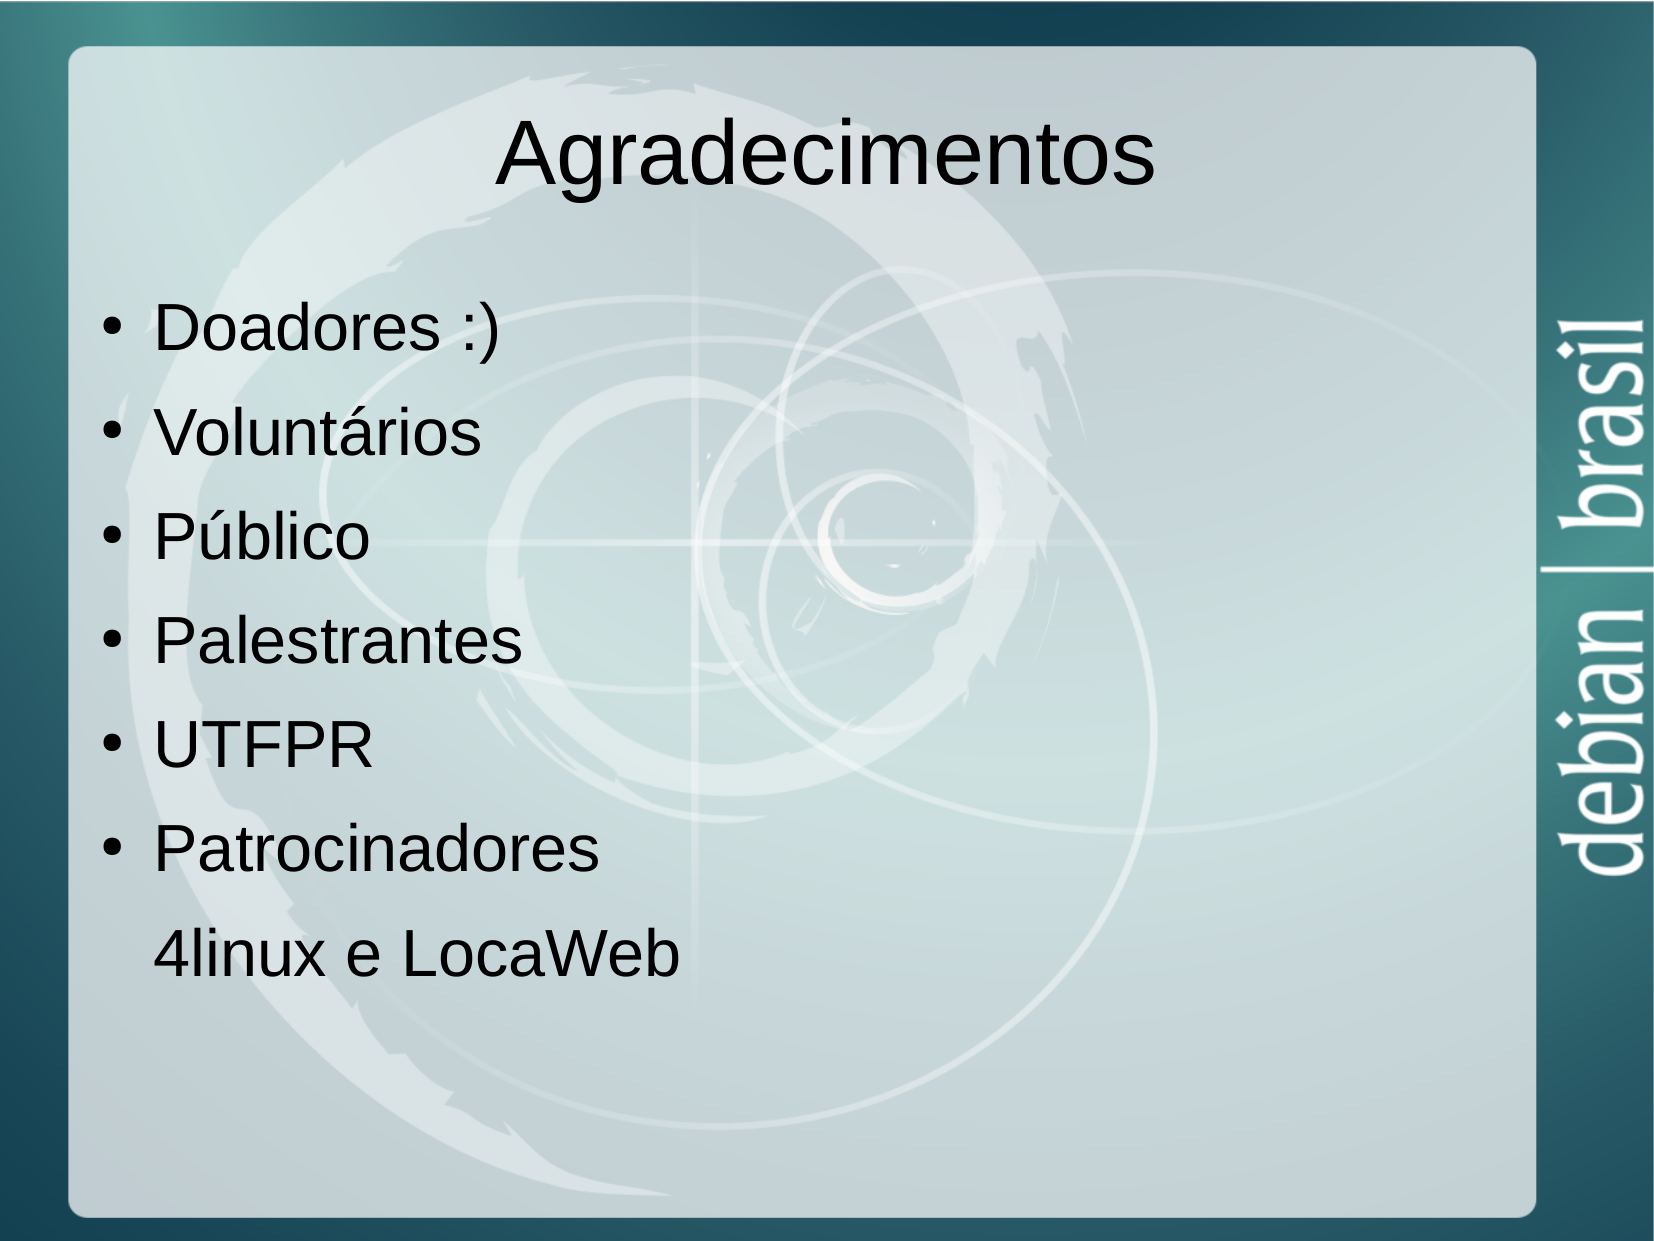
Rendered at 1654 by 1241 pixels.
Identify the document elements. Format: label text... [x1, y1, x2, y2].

title Agradecimentos [82, 49, 1571, 257]
picture [0, 0, 1654, 1241]
list Doadores :) Voluntários Público Palestrantes UTFPR Patrocinadores 4linux e LocaWeb [82, 290, 1571, 1010]
